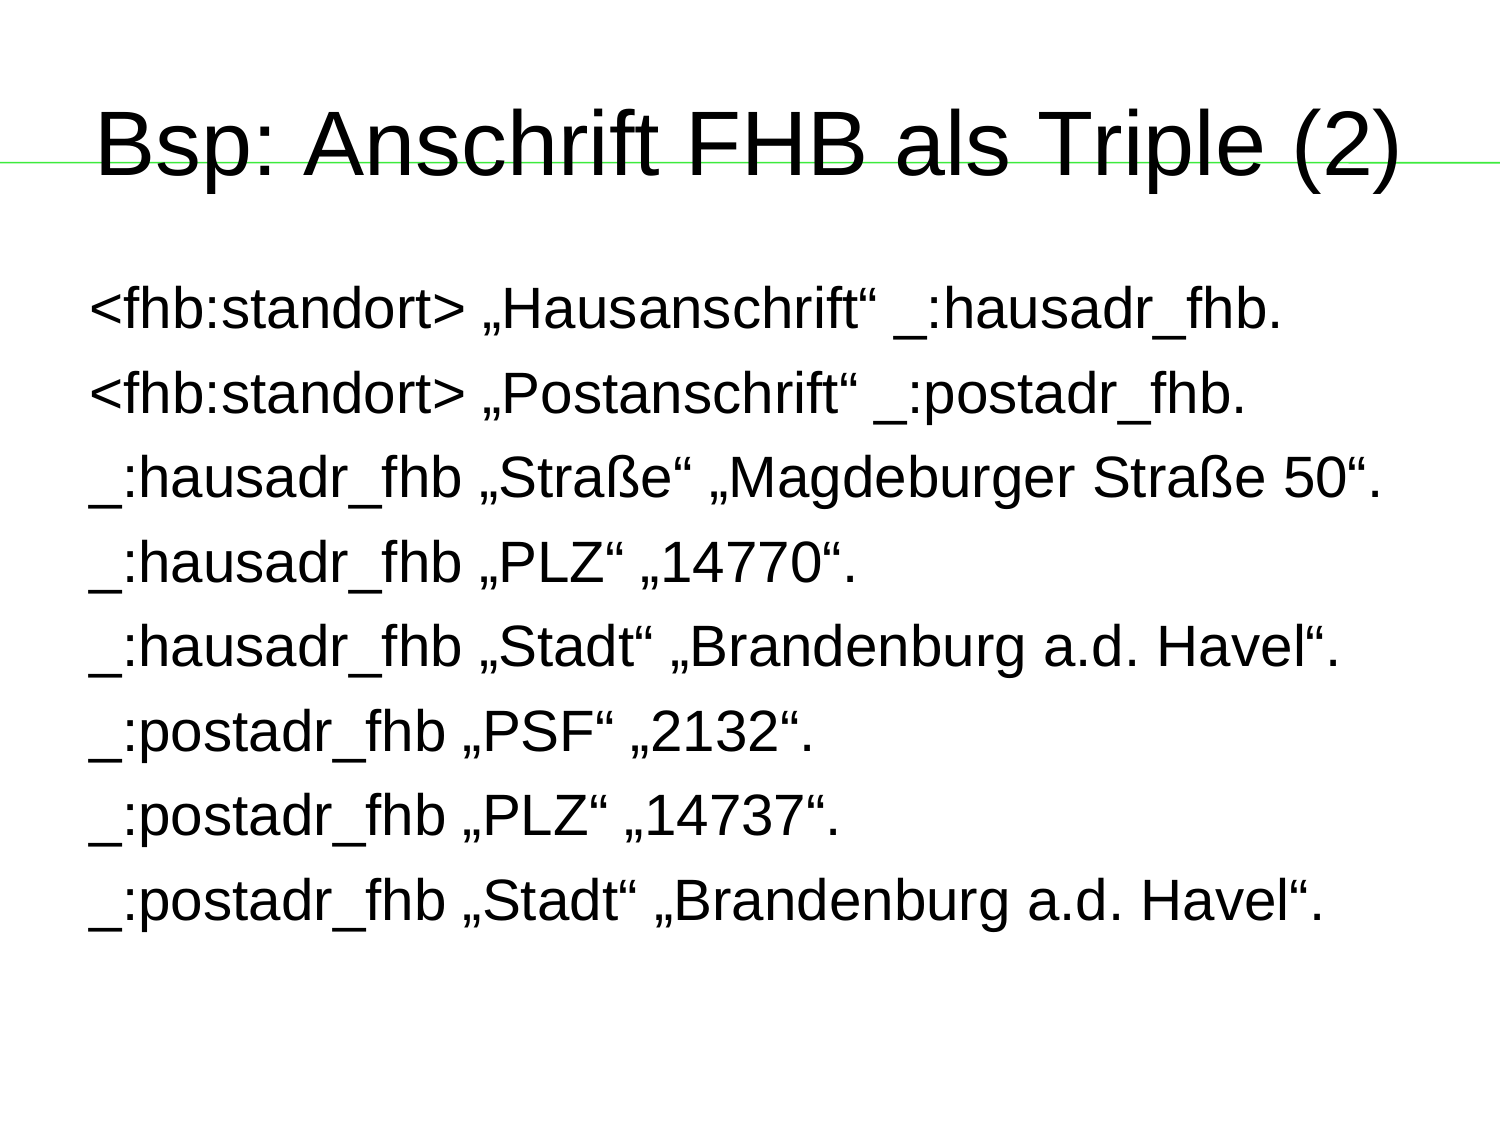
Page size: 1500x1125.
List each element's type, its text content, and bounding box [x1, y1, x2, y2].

title Bsp: Anschrift FHB als Triple (2)‏ [75, 45, 1426, 233]
list <fhb:standort> „Hausanschrift“ _:hausadr_fhb. <fhb:standort> „Postanschrift“ _:postadr_fhb. _:hausadr_fhb „Straße“ „Magdeburger Straße 50“. _:hausadr_fhb „PLZ“ „14770“. _:hausadr_fhb „Stadt“ „Brandenburg a.d. Havel“. _:postadr_fhb „PSF“ „2132“. _:postadr_fhb „PLZ“ „14737“. _:postadr_fhb „Stadt“ „Brandenburg a.d. Havel“. [74, 262, 1475, 1006]
